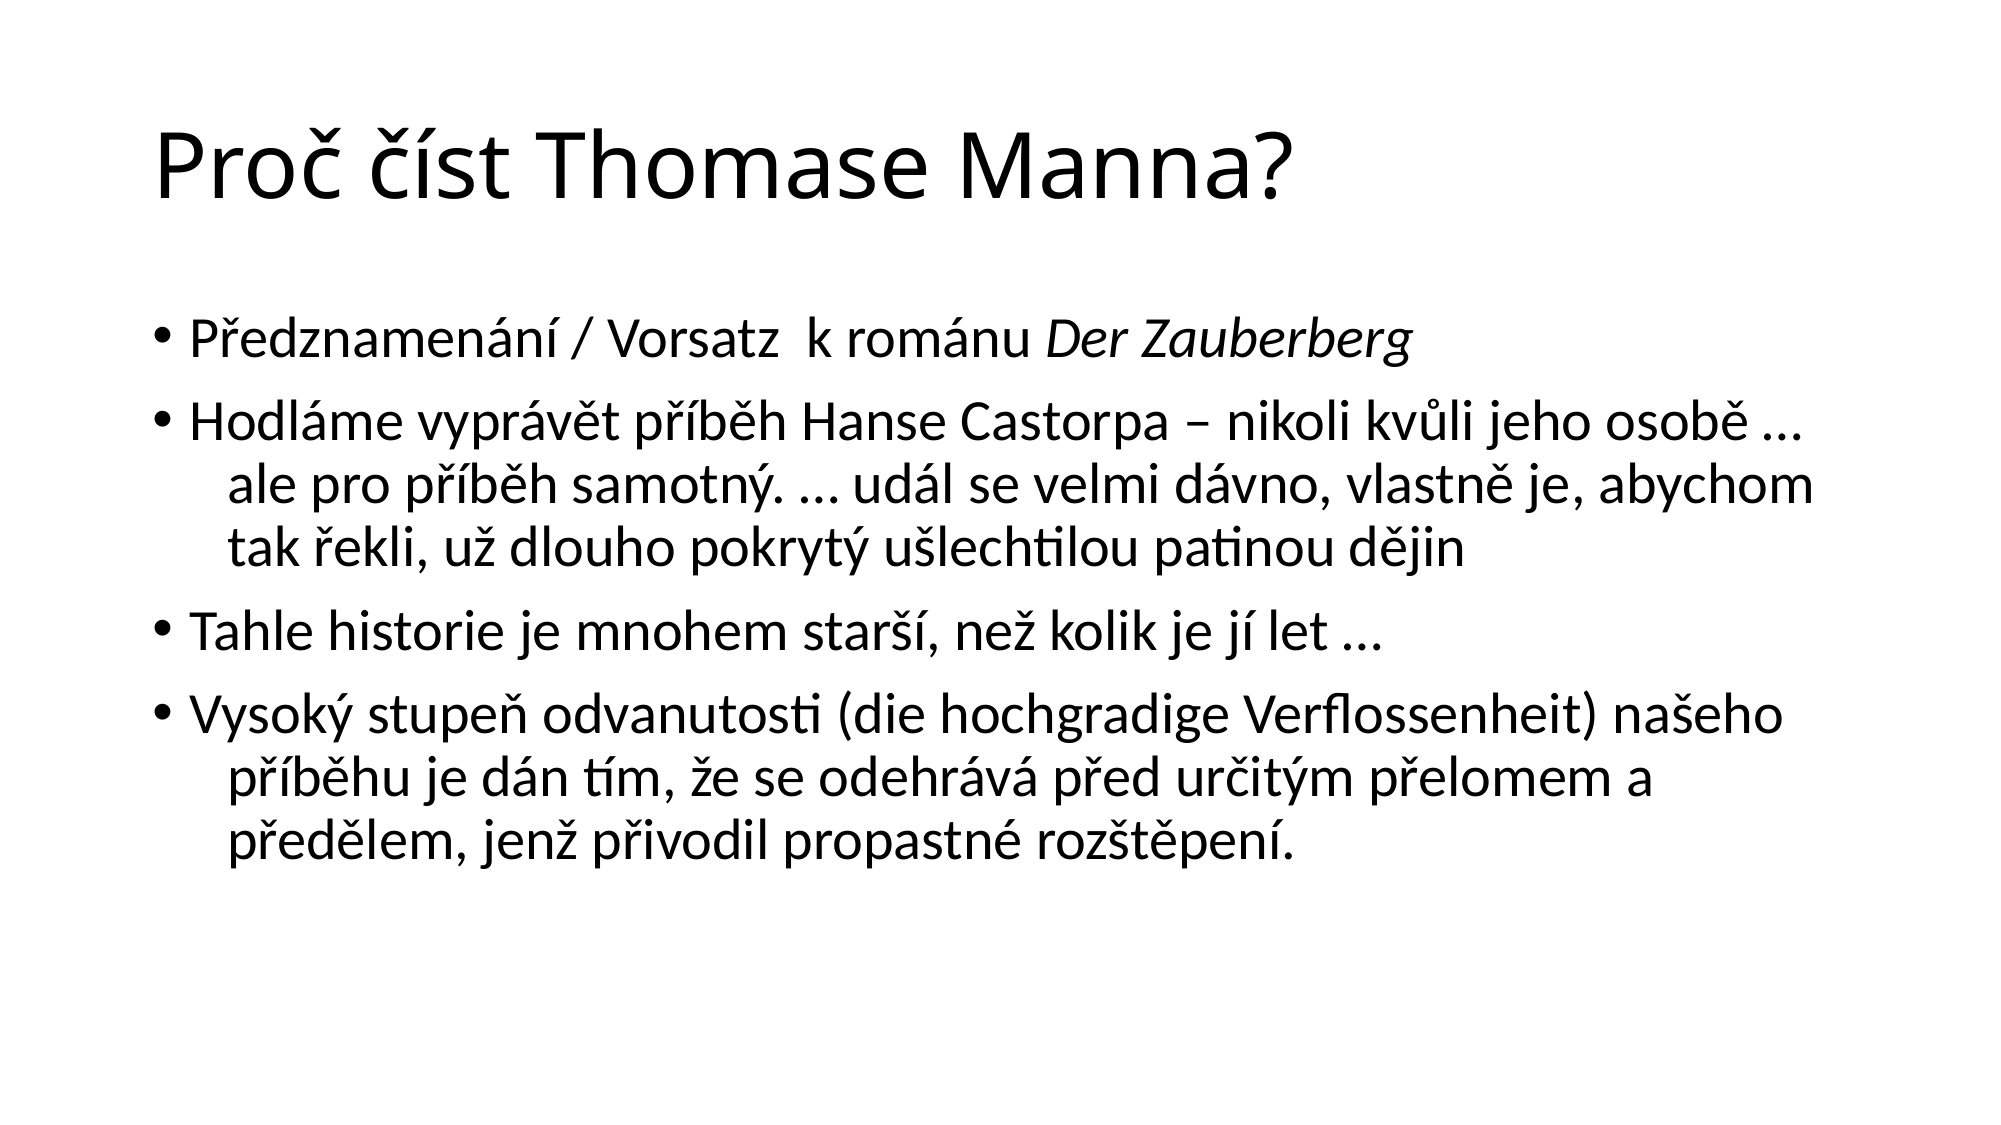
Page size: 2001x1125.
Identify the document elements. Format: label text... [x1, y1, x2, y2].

list Předznamenání / Vorsatz k románu Der Zauberberg Hodláme vyprávět příběh Hanse Castorpa ‒ nikoli kvůli jeho osobě … ale pro příběh samotný. … udál se velmi dávno, vlastně je, abychom tak řekli, už dlouho pokrytý ušlechtilou patinou dějin Tahle historie je mnohem starší, než kolik je jí let … Vysoký stupeň odvanutosti (die hochgradige Verflossenheit) našeho příběhu je dán tím, že se odehrává před určitým přelomem a předělem, jenž přivodil propastné rozštěpení. [137, 299, 1863, 1014]
title Proč číst Thomase Manna? [137, 59, 1863, 278]
